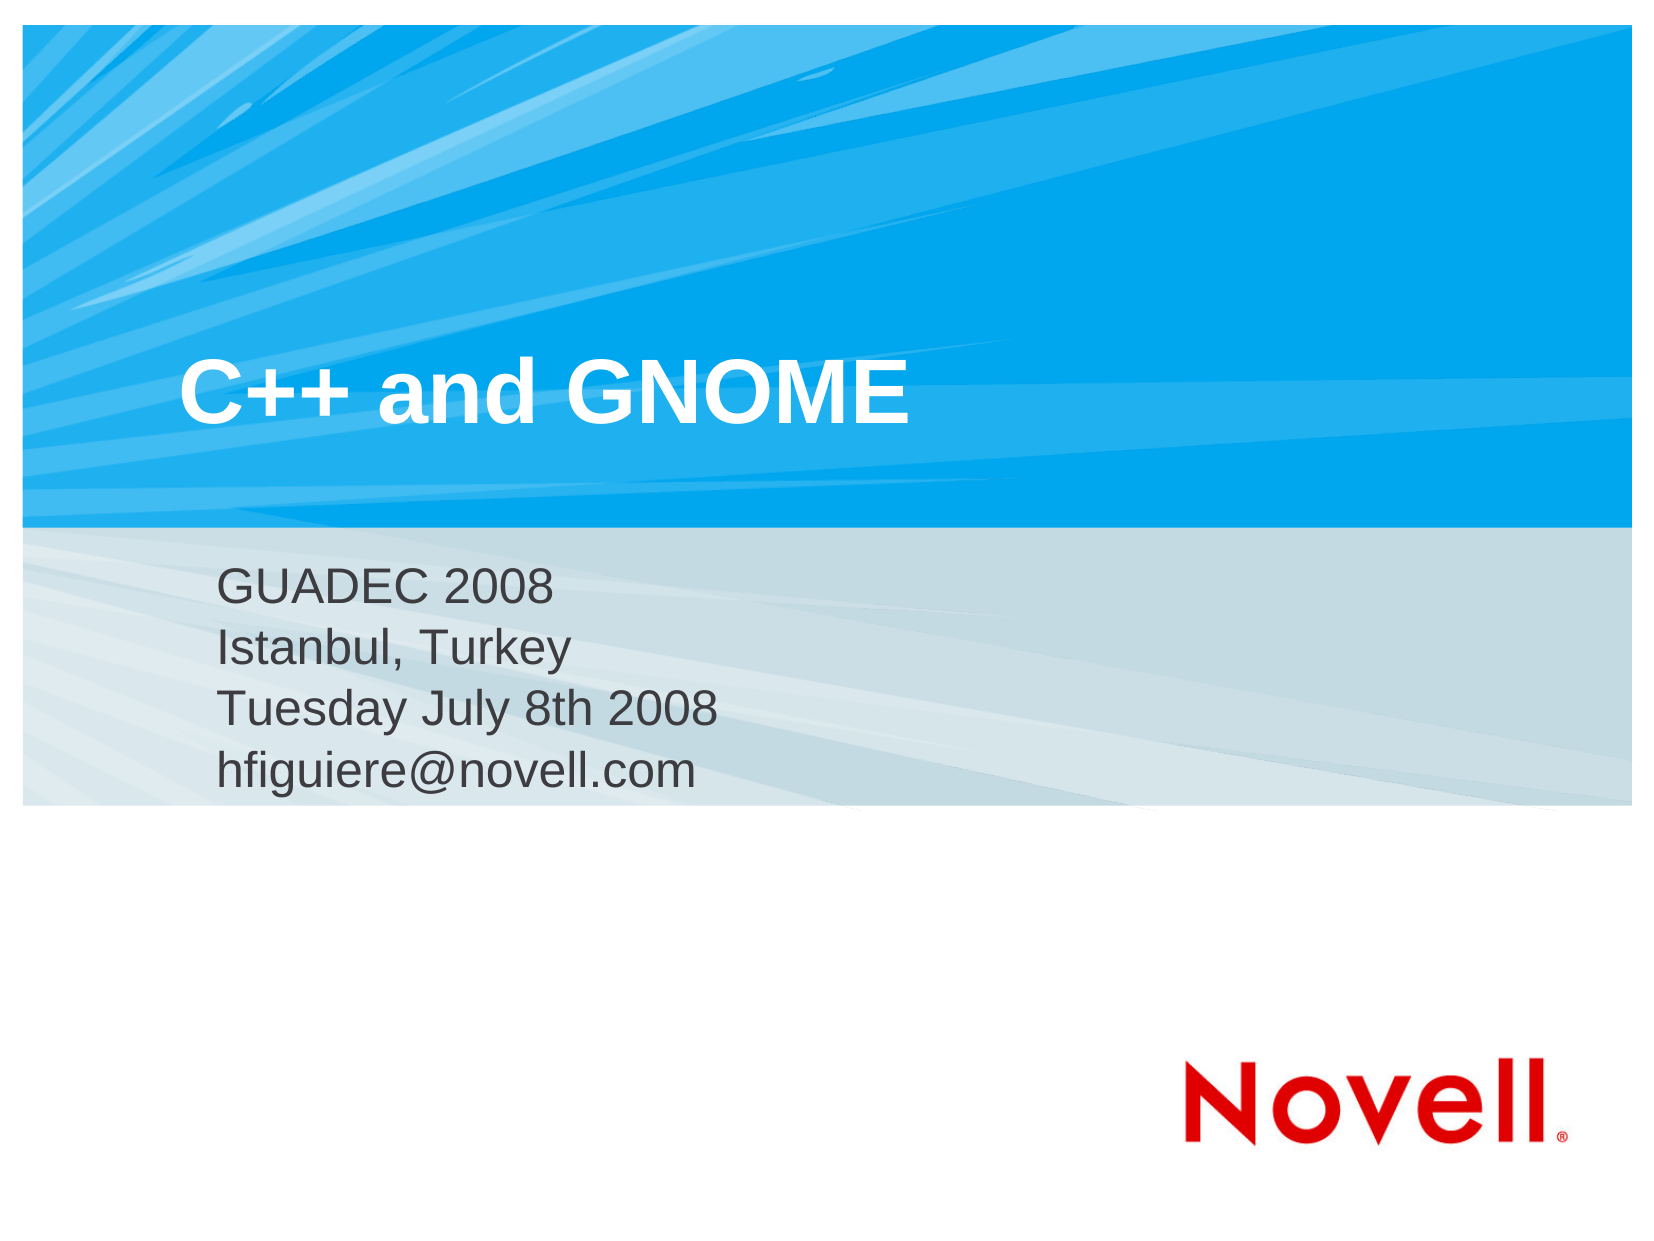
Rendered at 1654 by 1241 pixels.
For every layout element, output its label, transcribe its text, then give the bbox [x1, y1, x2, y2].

picture [1175, 1049, 1576, 1154]
picture [19, 22, 1634, 812]
title C++ and GNOME [178, 166, 1626, 444]
subtitle GUADEC 2008 Istanbul, Turkey Tuesday July 8th 2008 hfiguiere@novell.com [180, 552, 869, 803]
